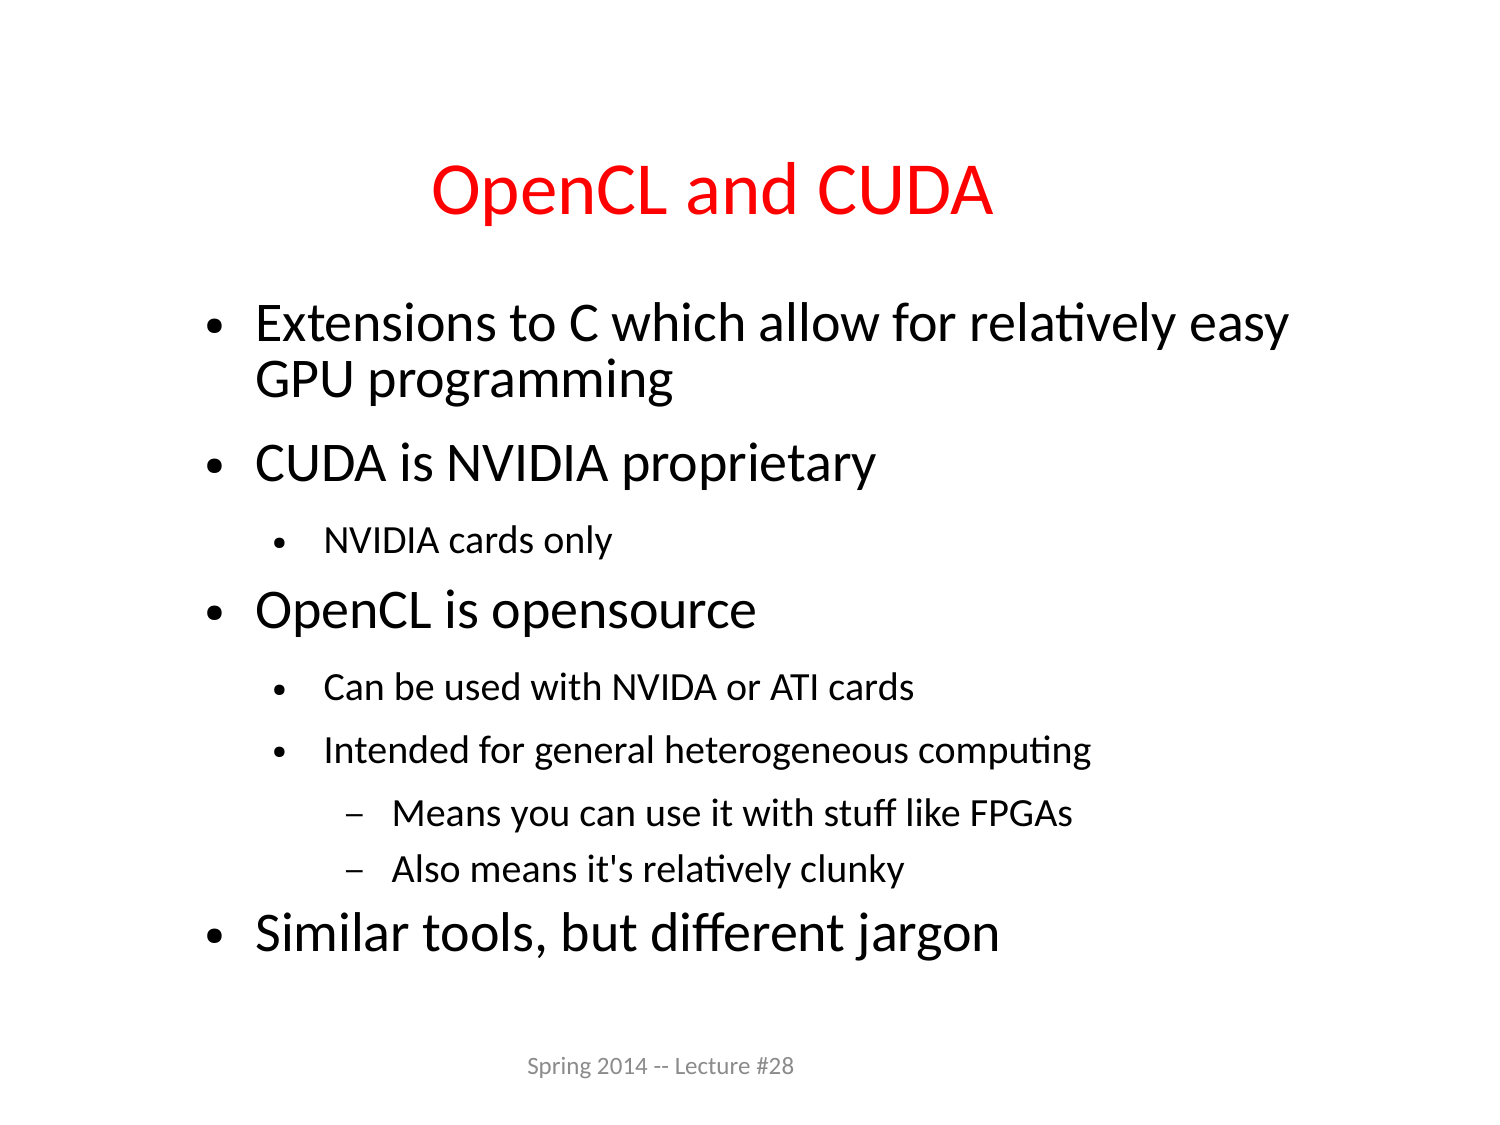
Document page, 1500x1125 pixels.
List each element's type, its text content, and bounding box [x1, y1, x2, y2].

title OpenCL and CUDA [75, 75, 1351, 317]
list Extensions to C which allow for relatively easy GPU programming CUDA is NVIDIA proprietary NVIDIA cards only OpenCL is opensource Can be used with NVIDA or ATI cards Intended for general heterogeneous computing Means you can use it with stuff like FPGAs Also means it's relatively clunky Similar tools, but different jargon [187, 299, 1388, 976]
